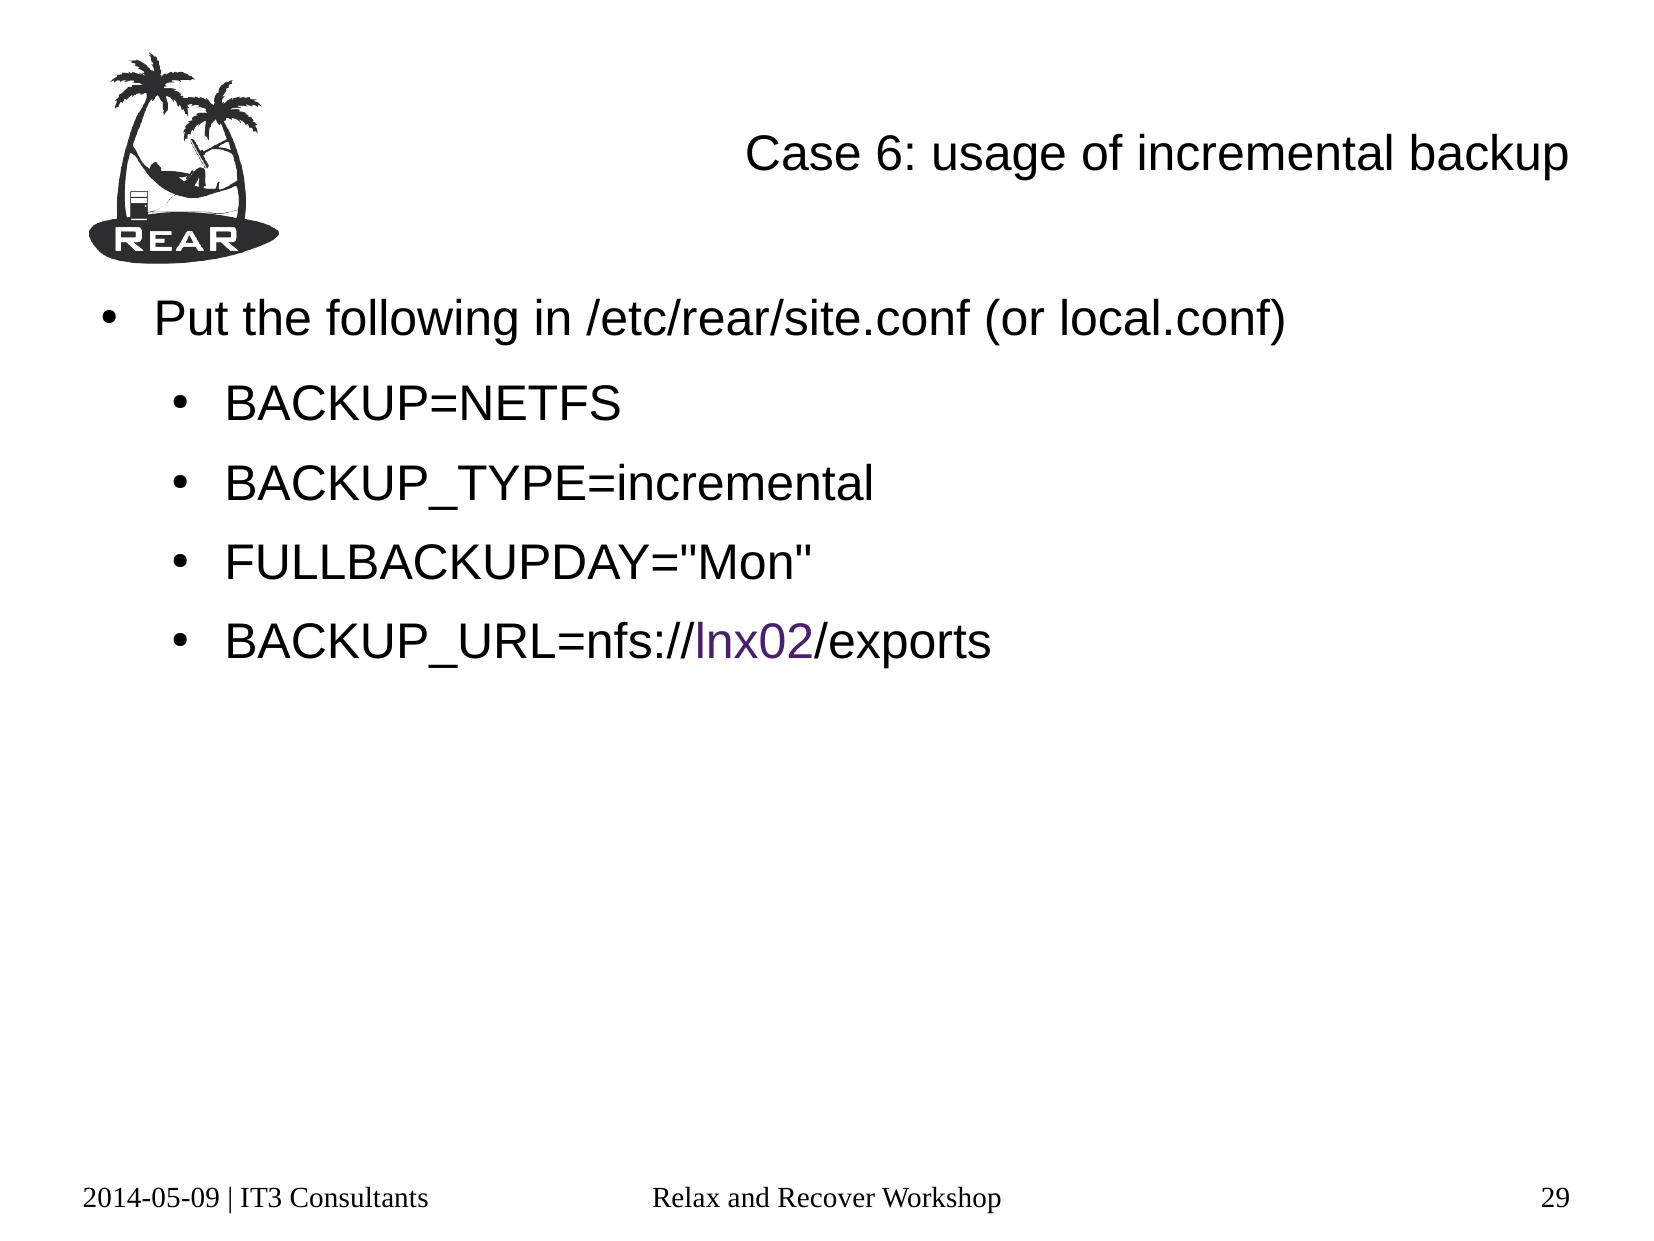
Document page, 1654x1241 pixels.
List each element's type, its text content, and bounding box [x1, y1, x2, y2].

list Put the following in /etc/rear/site.conf (or local.conf) BACKUP=NETFS BACKUP_TYPE=incremental FULLBACKUPDAY="Mon" BACKUP_URL=nfs://lnx02/exports [82, 290, 1571, 1010]
picture [88, 52, 279, 266]
title Case 6: usage of incremental backup [295, 49, 1571, 257]
